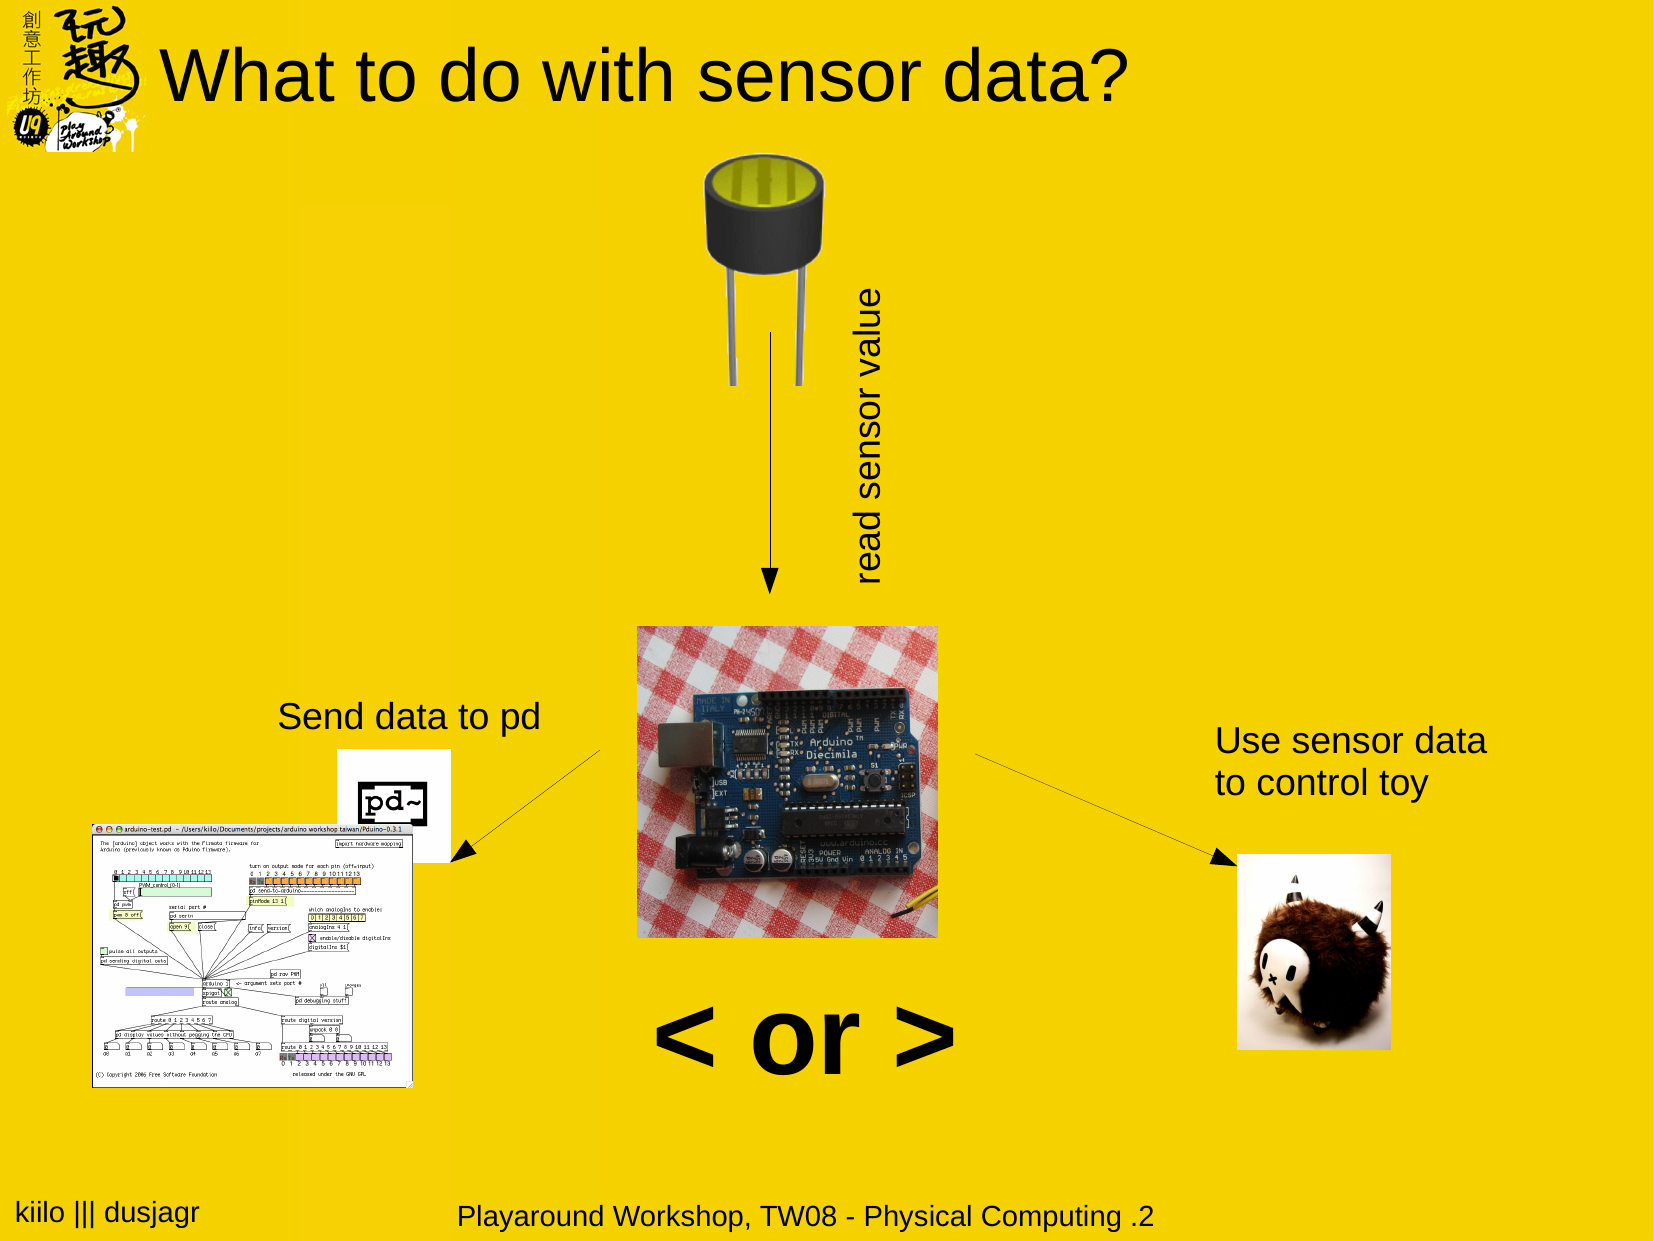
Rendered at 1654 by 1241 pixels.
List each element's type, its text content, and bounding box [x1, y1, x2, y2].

picture [0, 0, 1654, 1241]
text_box read sensor value [838, 273, 901, 601]
title What to do with sensor data? [159, 0, 1627, 151]
text_box Use sensor data to control toy [1200, 712, 1503, 821]
text_box < or > [637, 965, 974, 1126]
text_box Send data to pd [262, 688, 557, 751]
